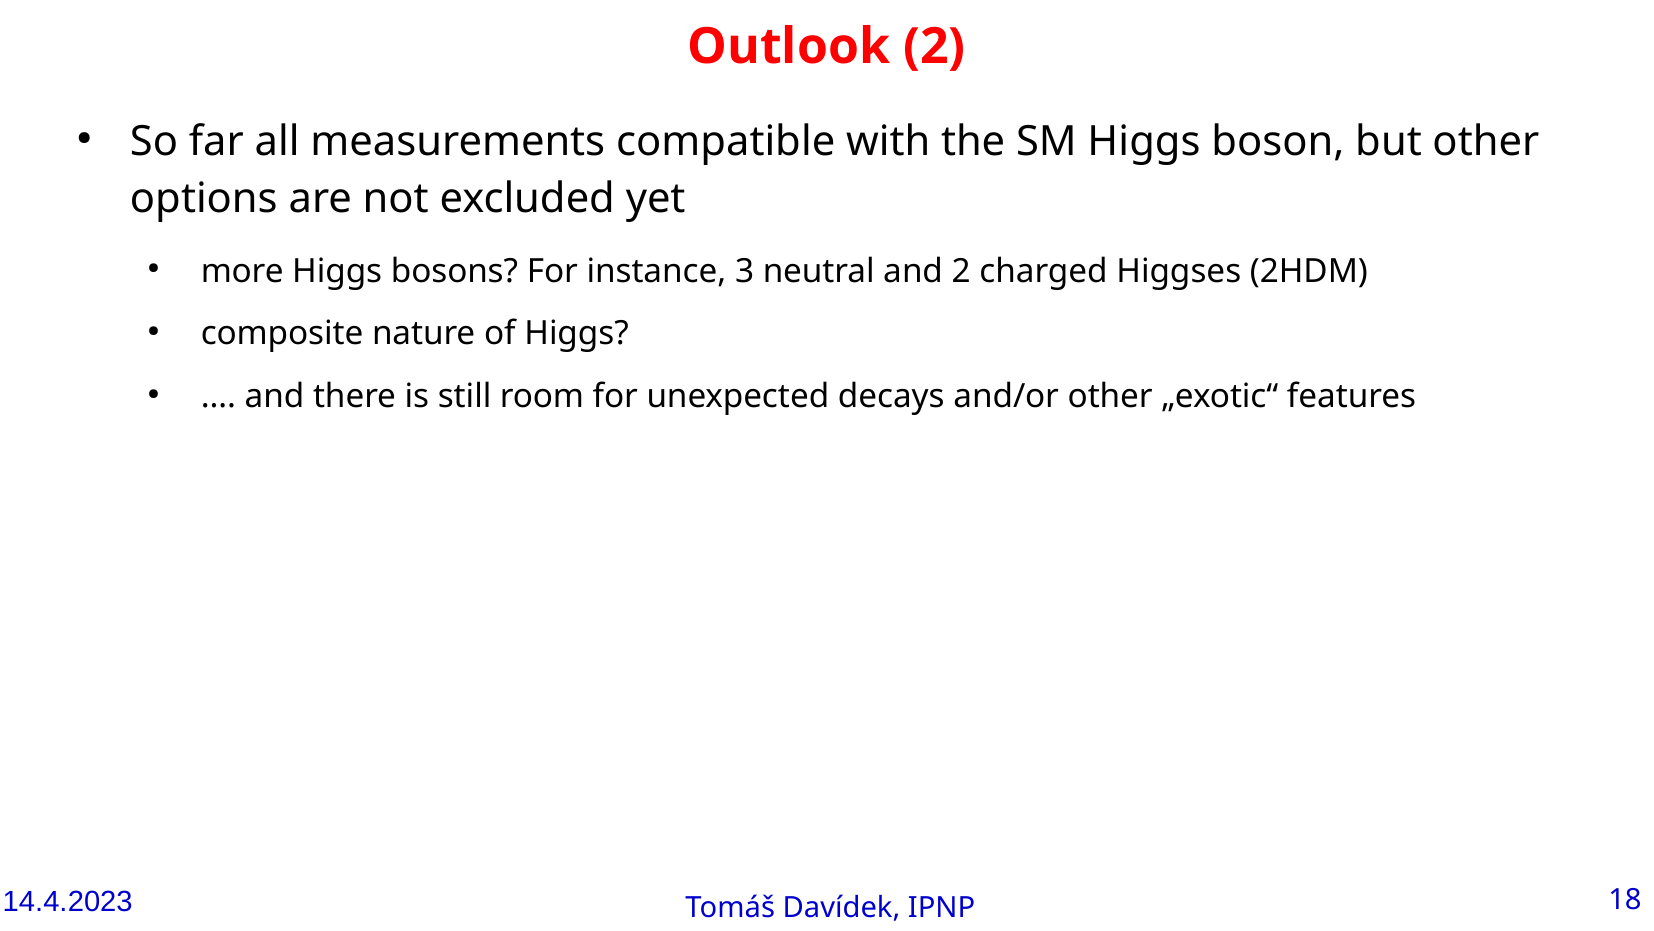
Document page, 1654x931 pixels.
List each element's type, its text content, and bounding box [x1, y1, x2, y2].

title Outlook (2) [82, 0, 1571, 89]
list So far all measurements compatible with the SM Higgs boson, but other options are not excluded yet more Higgs bosons? For instance, 3 neutral and 2 charged Higgses (2HDM) composite nature of Higgs? …. and there is still room for unexpected decays and/or other „exotic“ features [59, 110, 1595, 651]
